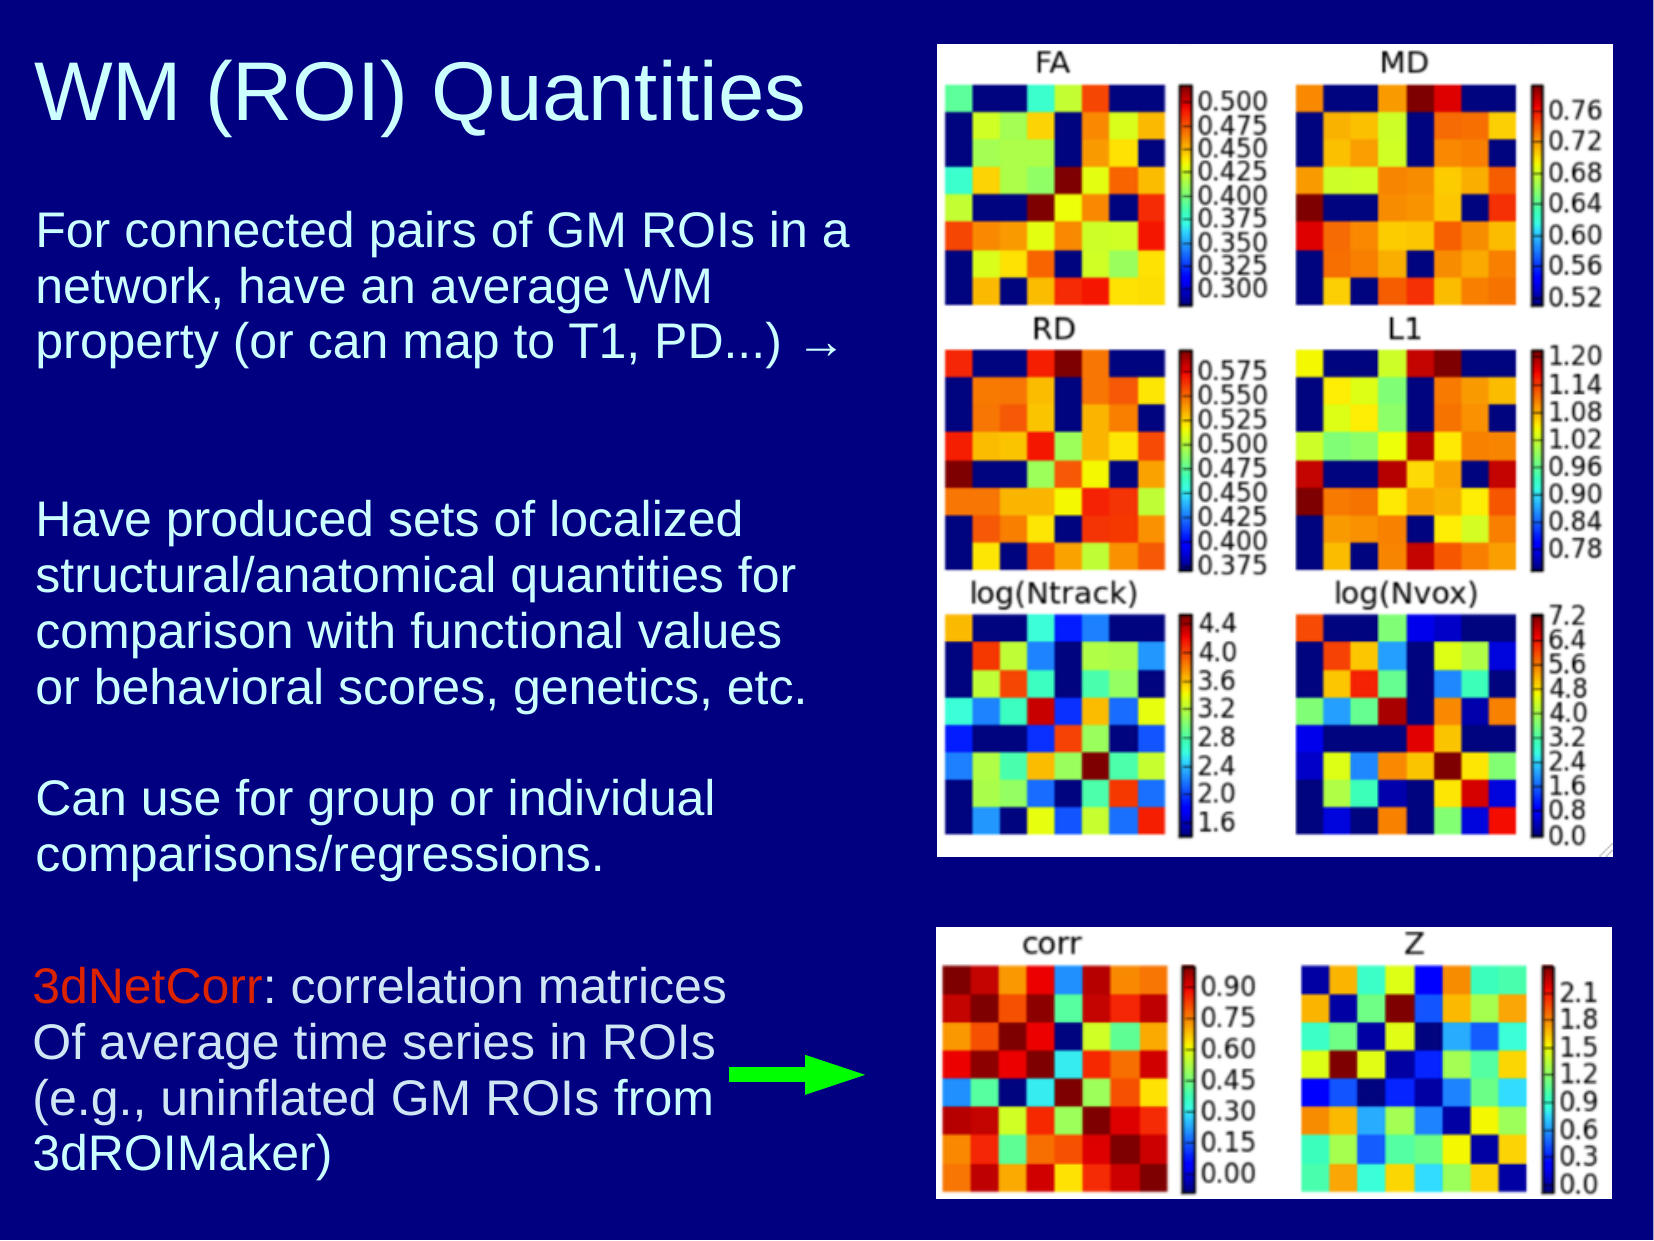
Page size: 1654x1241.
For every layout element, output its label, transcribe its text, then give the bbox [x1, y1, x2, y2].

text_box For connected pairs of GM ROIs in a network, have an average WM property (or can map to T1, PD...) → [20, 194, 879, 377]
picture [937, 44, 1613, 857]
text_box Have produced sets of localized structural/anatomical quantities for comparison with functional values or behavioral scores, genetics, etc. Can use for group or individual comparisons/regressions. [20, 484, 827, 890]
title WM (ROI) Quantities [0, 23, 848, 160]
text_box 3dNetCorr: correlation matrices Of average time series in ROIs (e.g., uninflated GM ROIs from 3dROIMaker) [17, 950, 743, 1189]
picture [936, 927, 1612, 1199]
